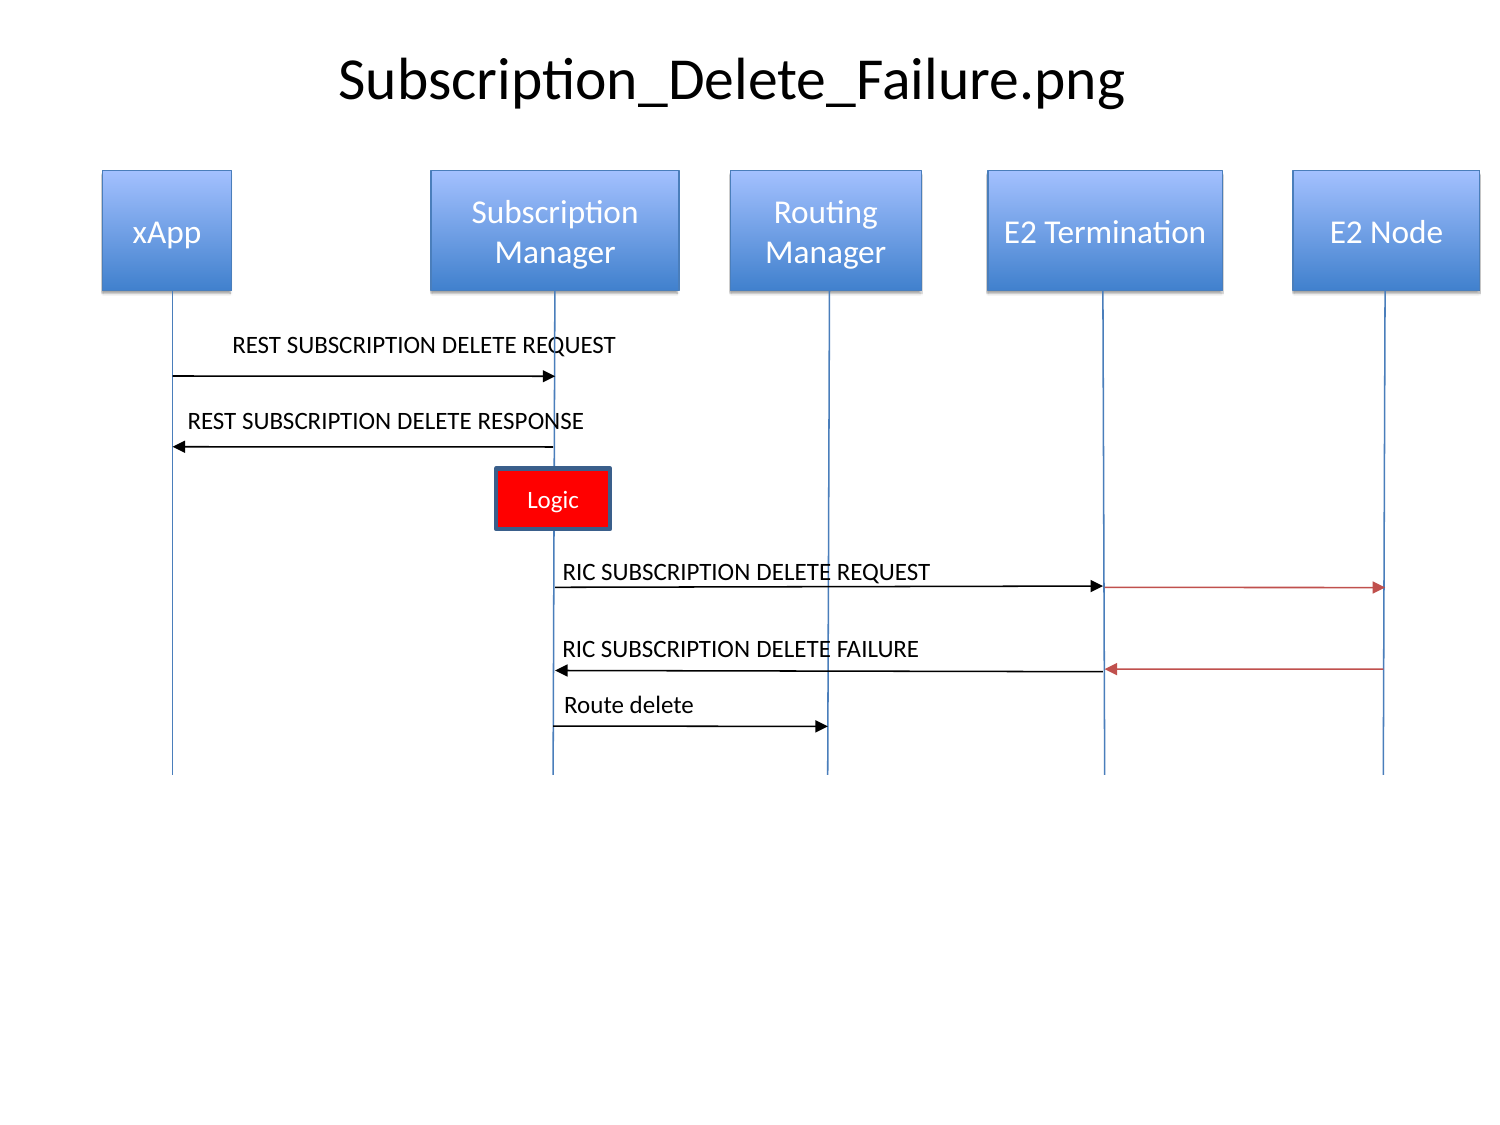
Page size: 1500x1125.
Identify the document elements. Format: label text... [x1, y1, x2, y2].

text_box REST SUBSCRIPTION DELETE RESPONSE [172, 397, 715, 442]
text_box Routing Manager [730, 170, 922, 291]
text_box E2 Termination [987, 170, 1223, 291]
text_box REST SUBSCRIPTION DELETE REQUEST [556, 321, 632, 367]
text_box REST SUBSCRIPTION DELETE REQUEST [217, 321, 553, 367]
text_box xApp [102, 170, 232, 291]
text_box Subscription Manager [431, 170, 680, 291]
text_box Route delete [549, 681, 756, 727]
text_box RIC SUBSCRIPTION DELETE FAILURE [547, 625, 1034, 671]
text_box E2 Node [1293, 170, 1480, 291]
text_box RIC SUBSCRIPTION DELETE REQUEST [547, 547, 1046, 593]
title Subscription_Delete_Failure.png [57, 32, 1408, 120]
text_box Logic [496, 468, 611, 530]
